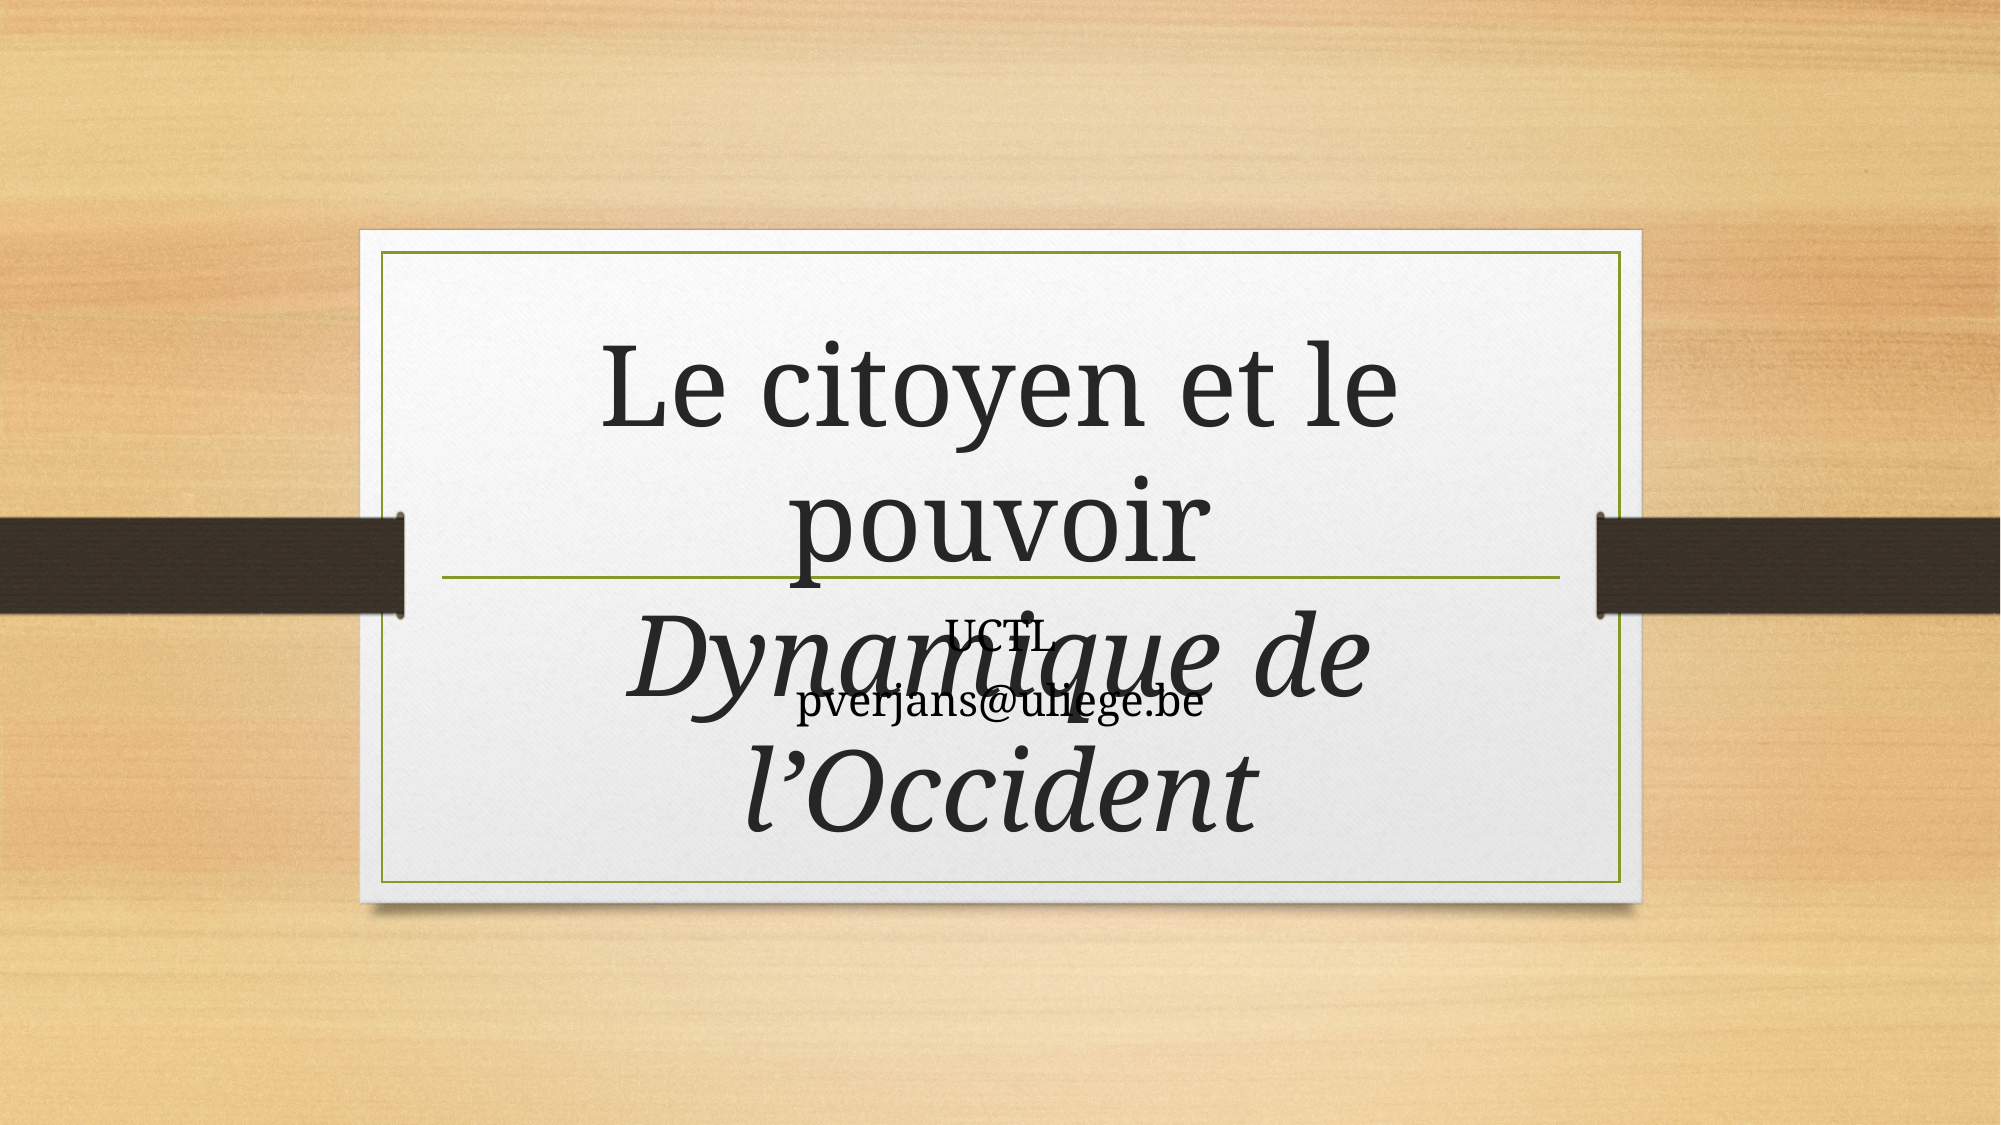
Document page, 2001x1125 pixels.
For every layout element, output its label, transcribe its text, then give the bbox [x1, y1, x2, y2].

title Le citoyen et le pouvoir Dynamique de l’Occident [441, 306, 1560, 556]
subtitle UCTL pverjans@uliege.be [441, 600, 1560, 817]
